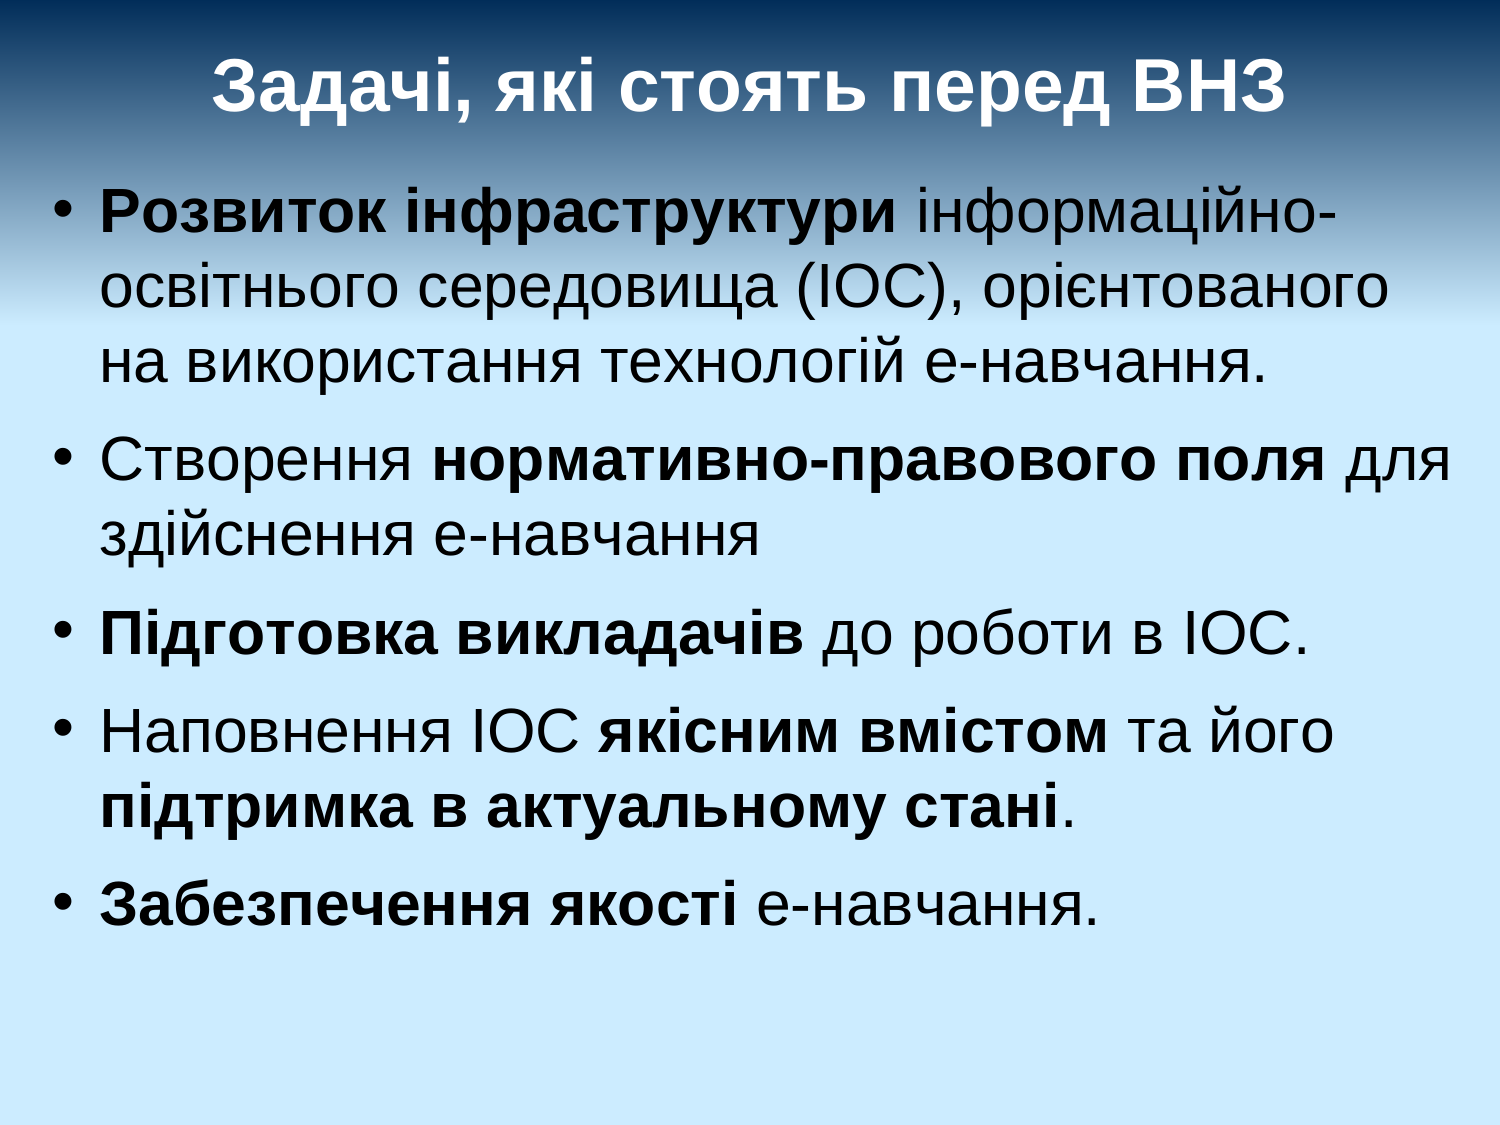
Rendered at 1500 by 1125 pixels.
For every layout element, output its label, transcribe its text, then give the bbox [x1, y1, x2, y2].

list Розвиток інфраструктури інформаційно-освітнього середовища (ІОС), орієнтованого на використання технологій е-навчання. Створення нормативно-правового поля для здійснення е-навчання Підготовка викладачів до роботи в ІОС. Наповнення ІОС якісним вмістом та його підтримка в актуальному стані. Забезпечення якості е-навчання. [37, 162, 1476, 1088]
title Задачі, які стоять перед ВНЗ [24, 24, 1476, 138]
